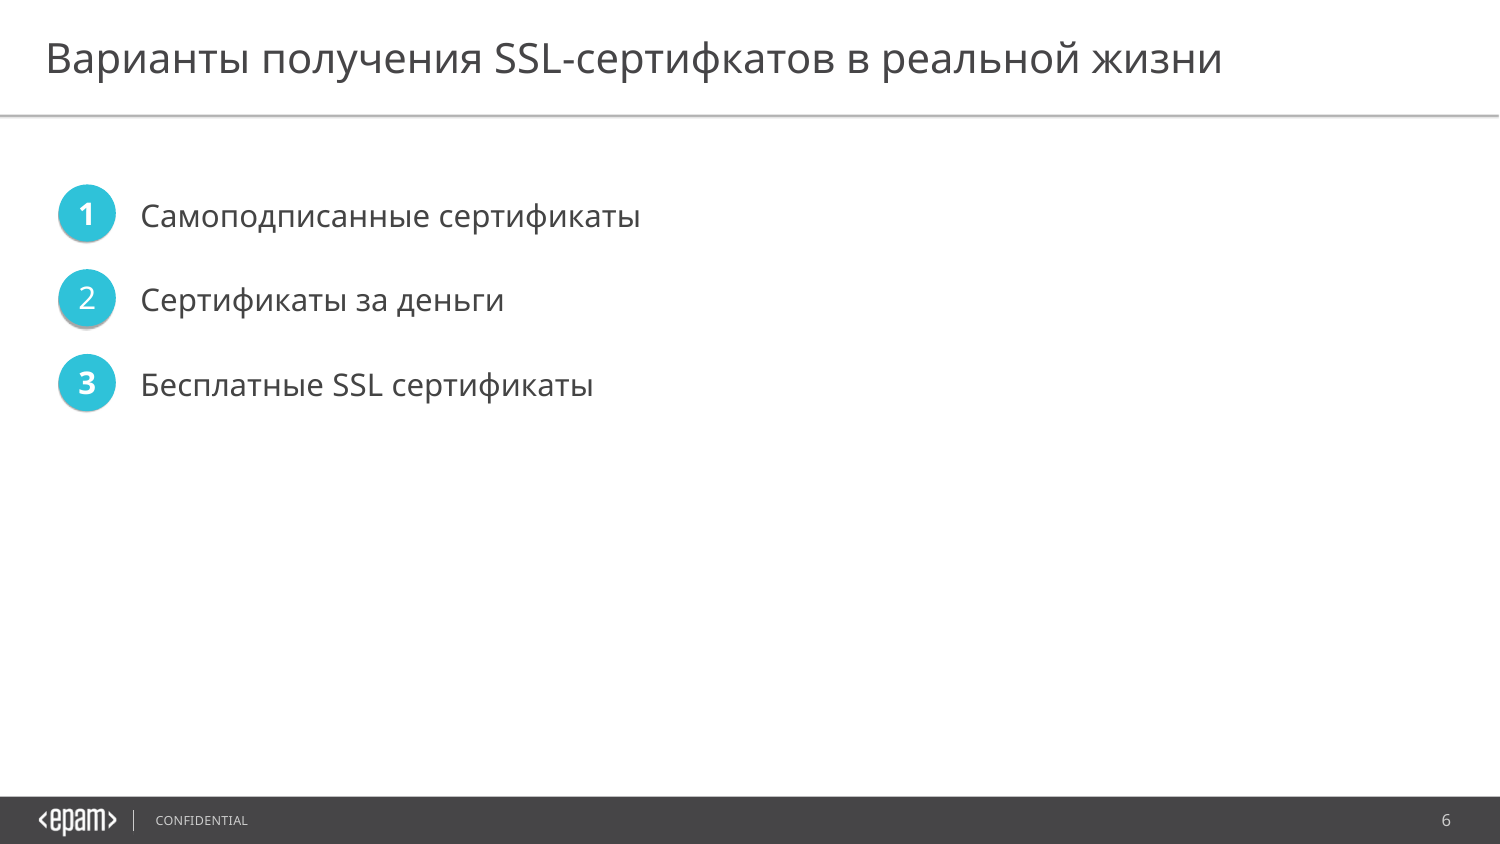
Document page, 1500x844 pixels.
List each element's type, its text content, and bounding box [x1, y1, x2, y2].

text_box [58, 282, 63, 313]
text_box [71, 269, 104, 274]
text_box [58, 197, 63, 229]
text_box 3 [63, 359, 112, 409]
text_box Сертификаты за деньги [125, 273, 735, 326]
text_box [111, 197, 116, 229]
text_box [58, 367, 63, 398]
picture [38, 808, 117, 837]
text_box [71, 184, 103, 189]
text_box [112, 368, 116, 397]
text_box [71, 353, 104, 359]
list Варианты получения SSL-сертифкатов в реальной жизни [0, 0, 1500, 115]
text_box Самоподписанные сертификаты [125, 188, 735, 241]
text_box [112, 283, 116, 312]
text_box 2 [63, 274, 112, 324]
text_box Бесплатные SSL сертификаты [125, 357, 954, 411]
text_box 1 [63, 189, 111, 239]
